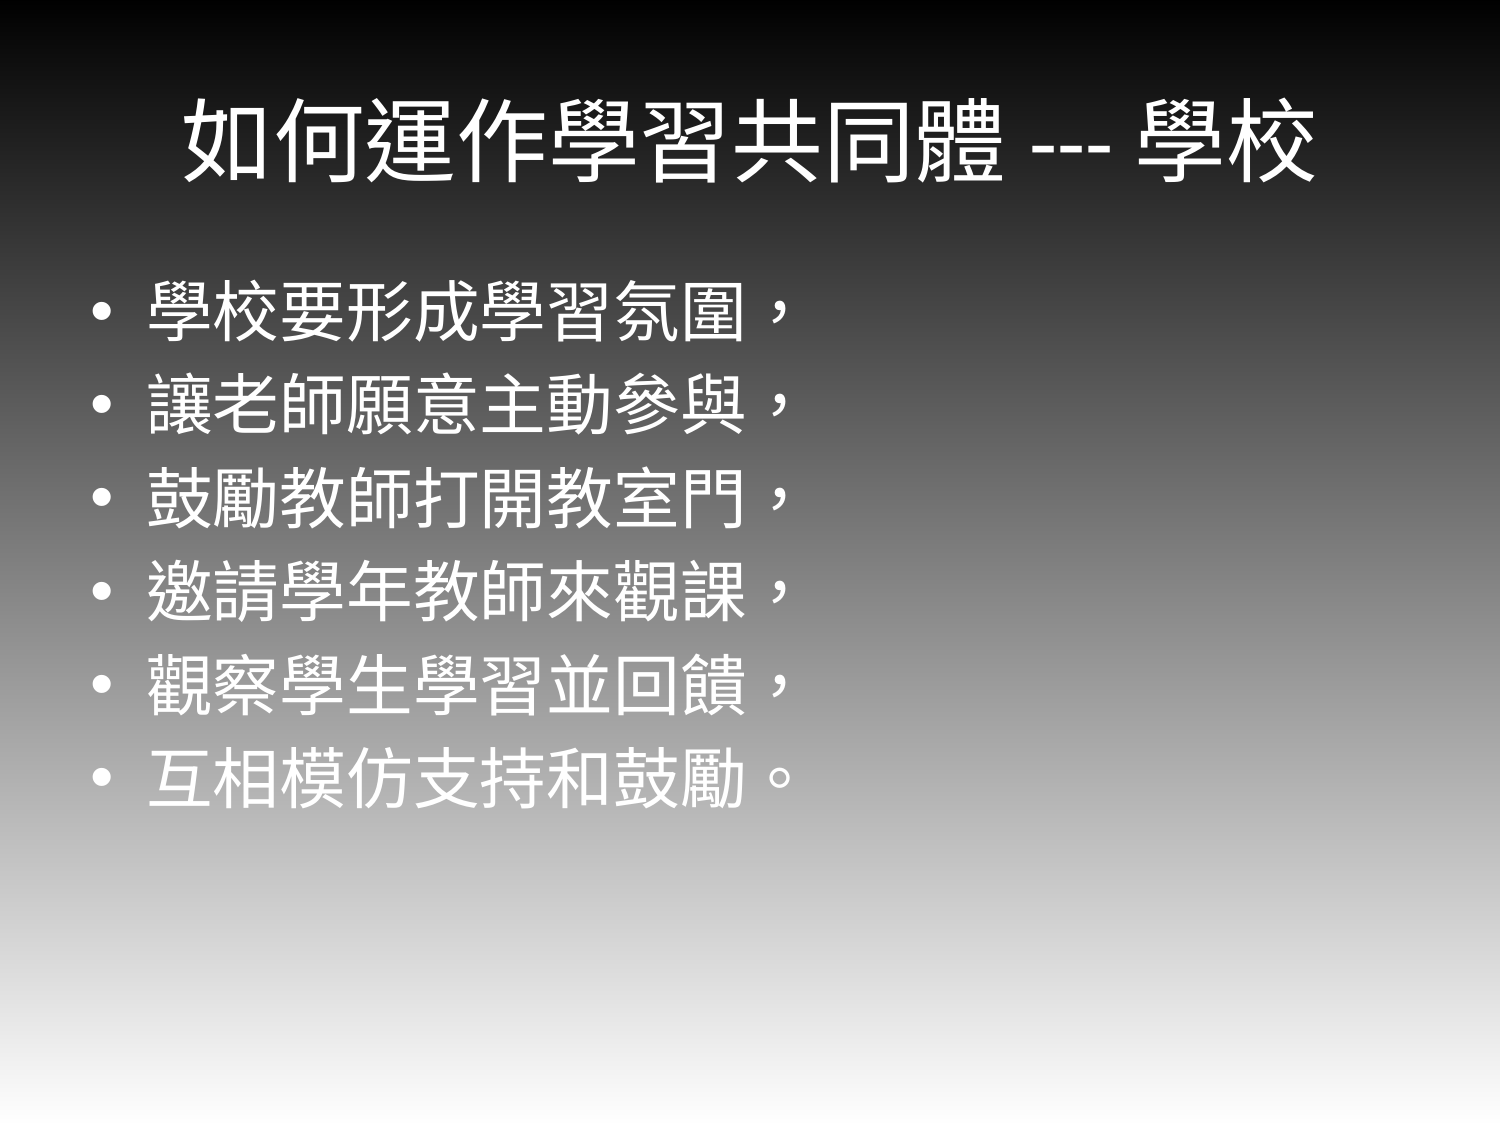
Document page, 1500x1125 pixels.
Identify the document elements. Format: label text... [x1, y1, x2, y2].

list 學校要形成學習氛圍， 讓老師願意主動參與， 鼓勵教師打開教室門， 邀請學年教師來觀課， 觀察學生學習並回饋， 互相模仿支持和鼓勵。 [75, 262, 1425, 1005]
title 如何運作學習共同體---學校 [75, 45, 1425, 233]
